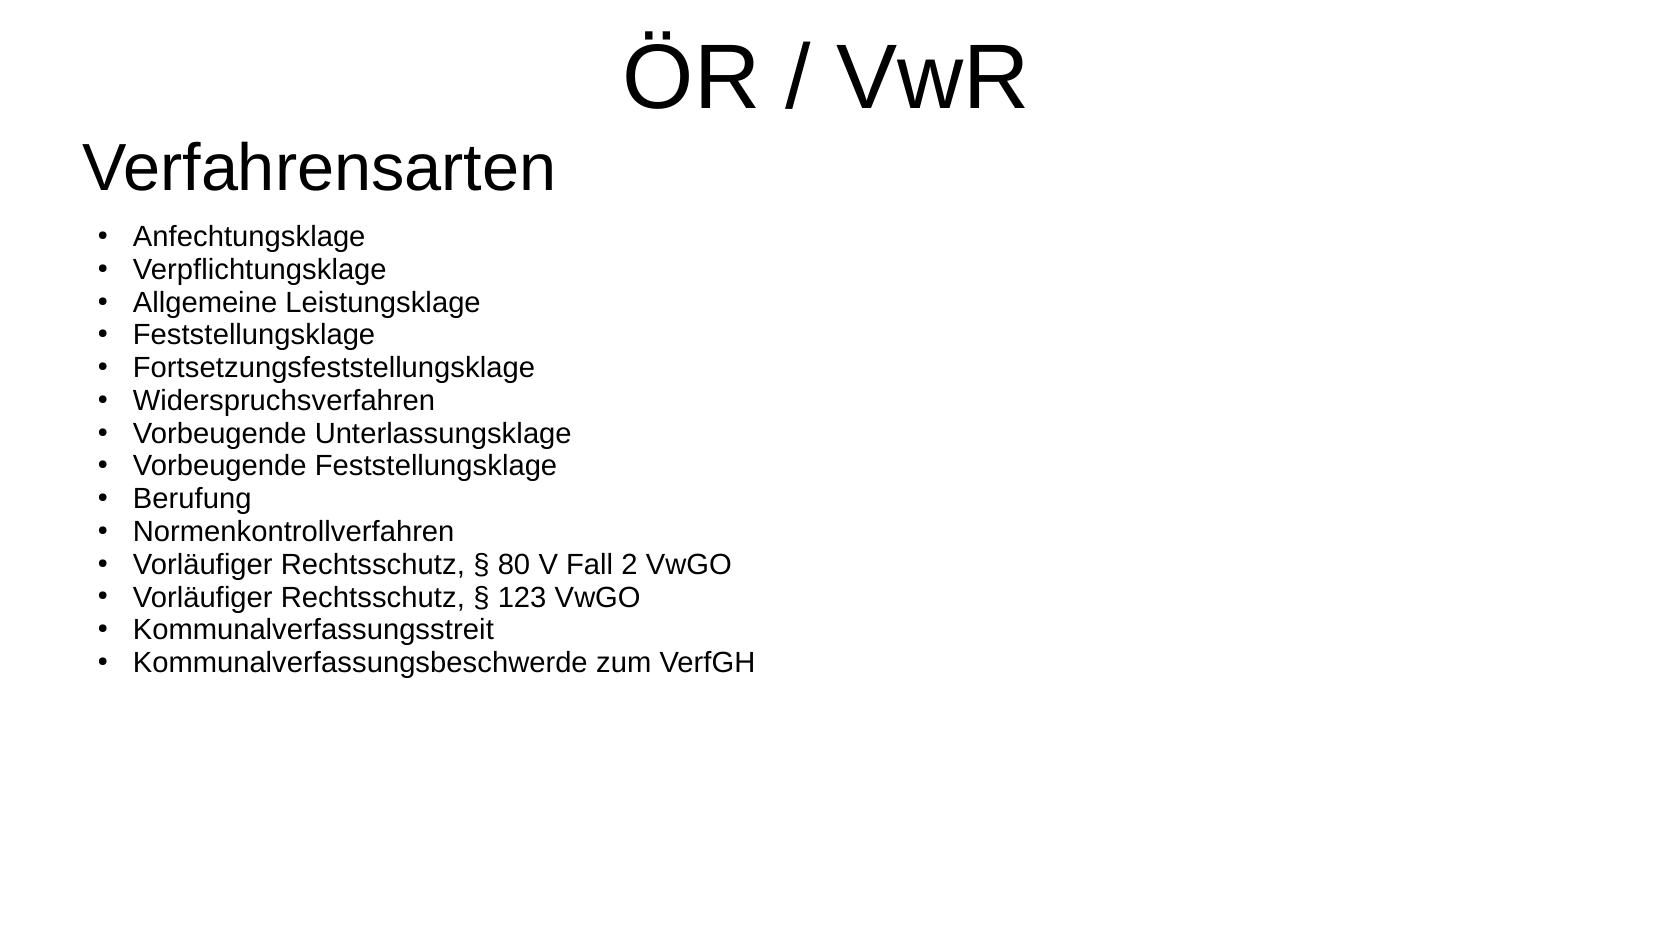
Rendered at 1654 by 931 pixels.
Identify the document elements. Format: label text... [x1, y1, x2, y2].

list Verfahrensarten [82, 129, 1571, 212]
text_box Anfechtungsklage Verpflichtungsklage Allgemeine Leistungsklage Feststellungsklage Fortsetzungsfeststellungsklage Widerspruchsverfahren Vorbeugende Unterlassungsklage Vorbeugende Feststellungsklage Berufung Normenkontrollverfahren Vorläufiger Rechtsschutz, § 80 V Fall 2 VwGO Vorläufiger Rechtsschutz, § 123 VwGO Kommunalverfassungsstreit Kommunalverfassungsbeschwerde zum VerfGH [82, 212, 1571, 839]
title ÖR / VwR [82, 23, 1571, 129]
